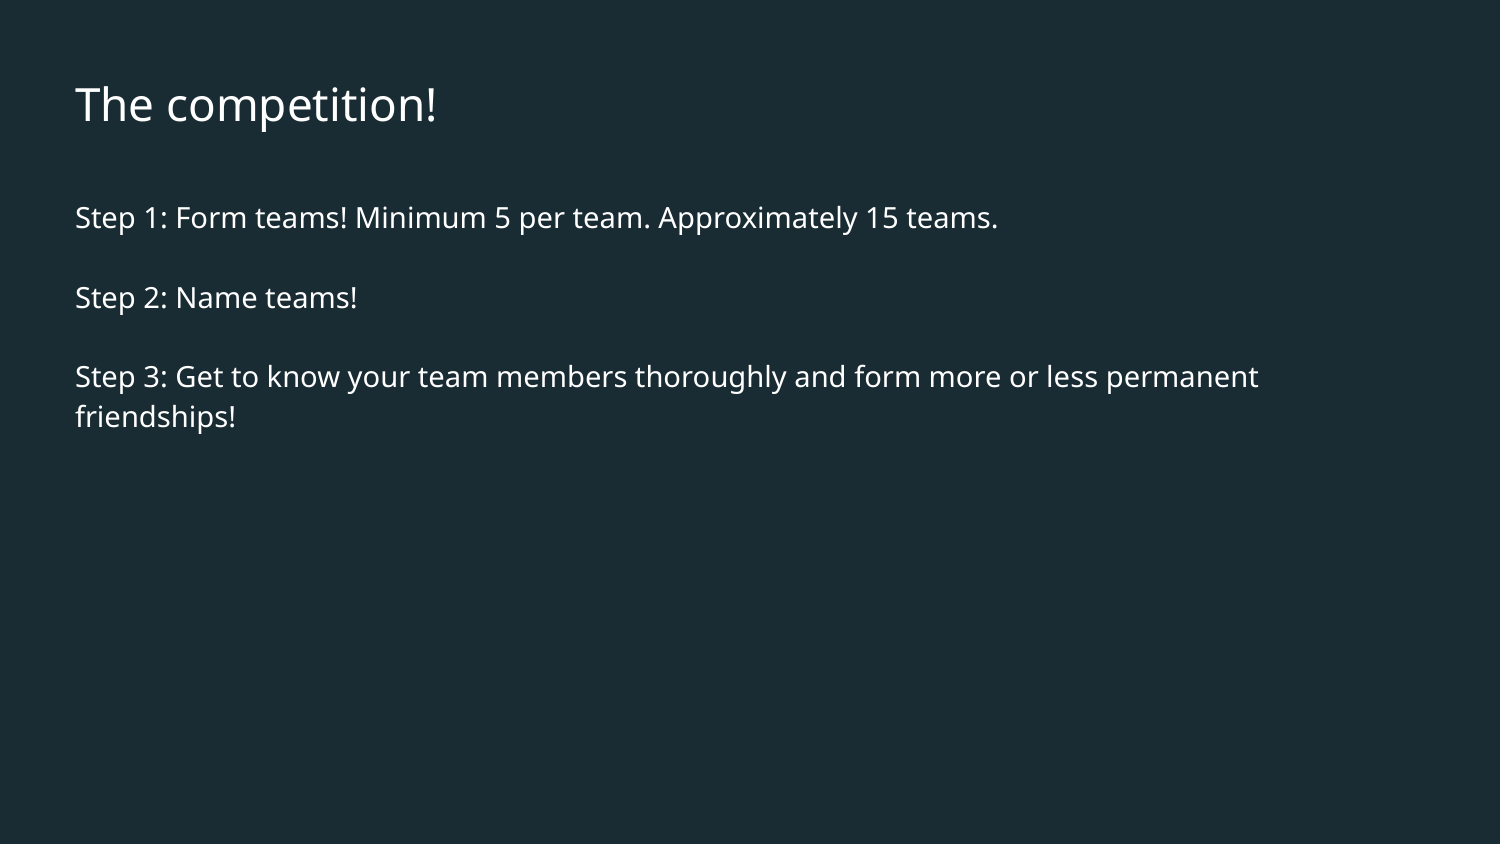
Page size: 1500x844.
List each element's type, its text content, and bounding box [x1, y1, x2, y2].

list Step 1: Form teams! Minimum 5 per team. Approximately 15 teams. Step 2: Name teams! Step 3: Get to know your team members thoroughly and form more or less permanent friendships! [75, 197, 1425, 687]
title The competition! [75, 33, 1425, 175]
